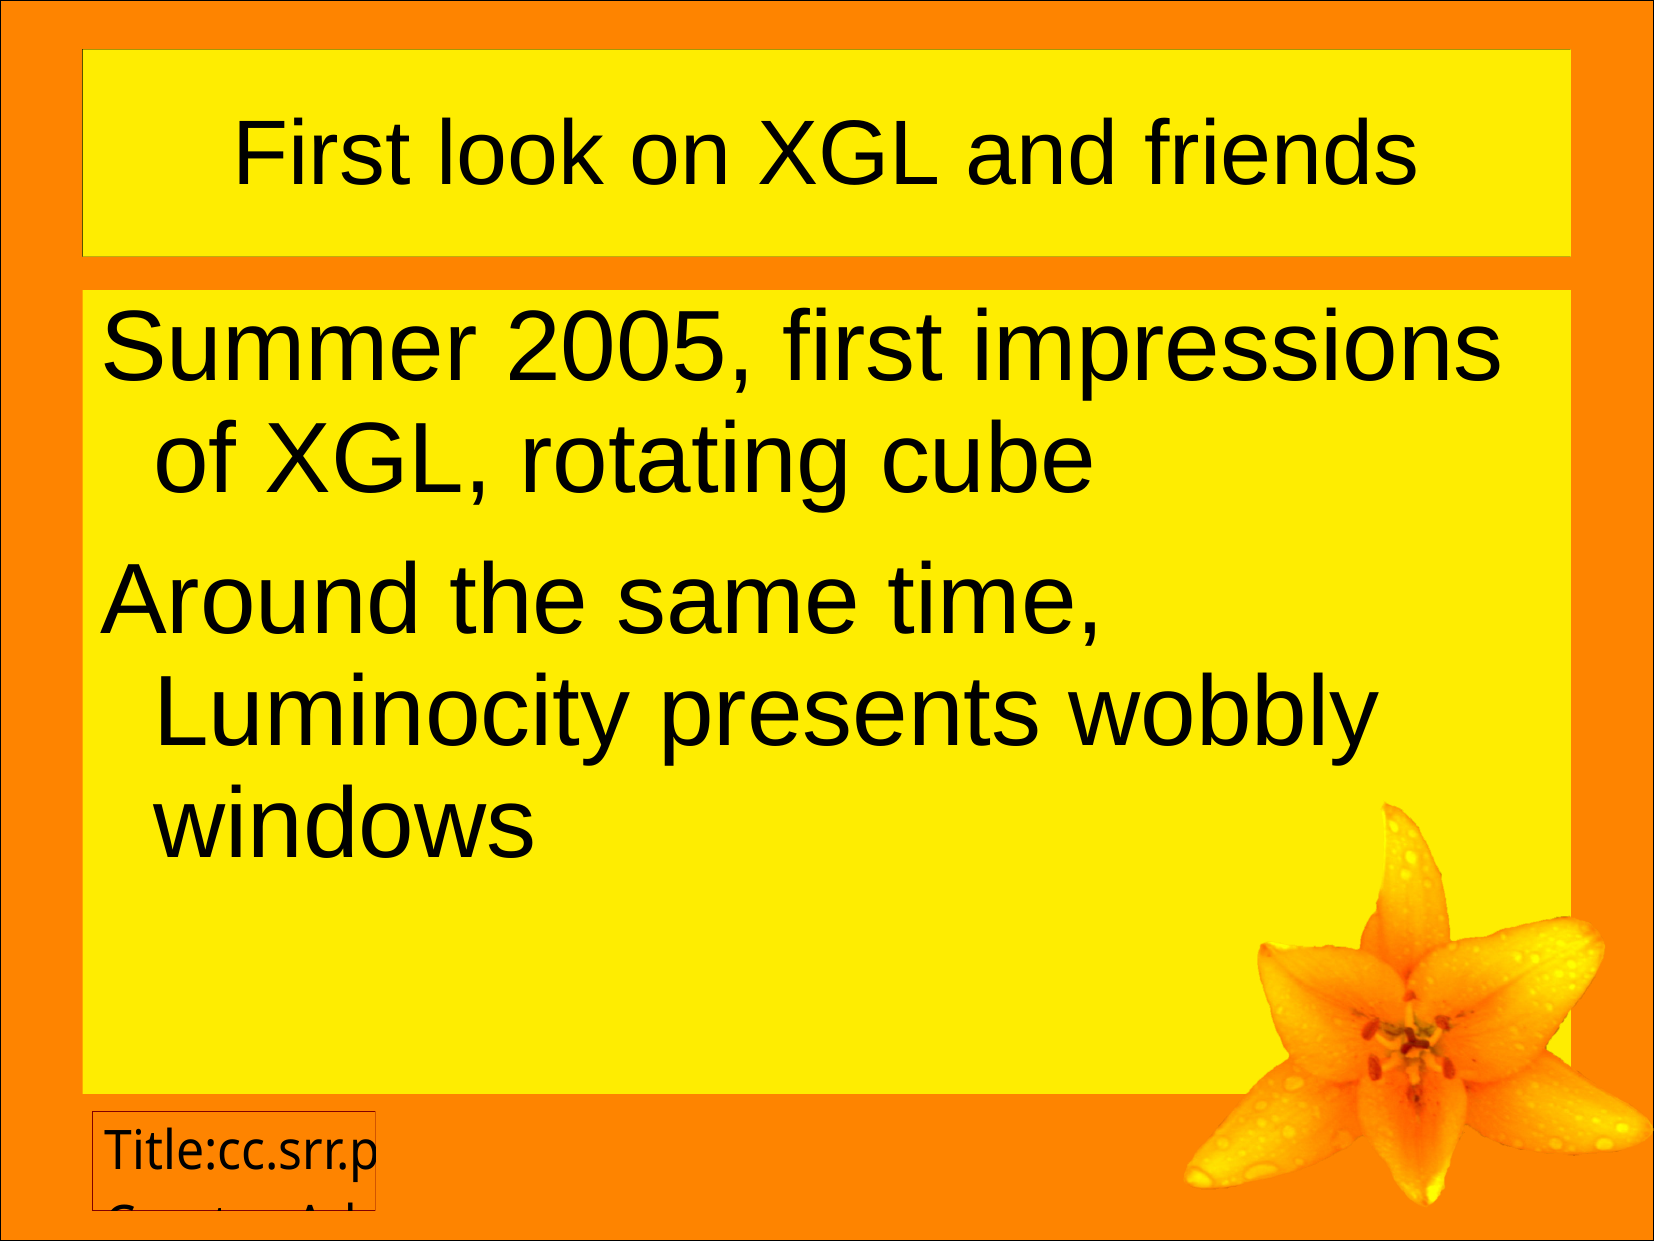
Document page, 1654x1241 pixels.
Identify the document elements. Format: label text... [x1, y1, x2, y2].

text_box [0, 0, 1654, 1241]
picture [88, 1108, 376, 1211]
title First look on XGL and friends [82, 49, 1571, 257]
list Summer 2005, first impressions of XGL, rotating cube Around the same time, Luminocity presents wobbly windows [82, 290, 1571, 1094]
picture [1181, 767, 1654, 1241]
